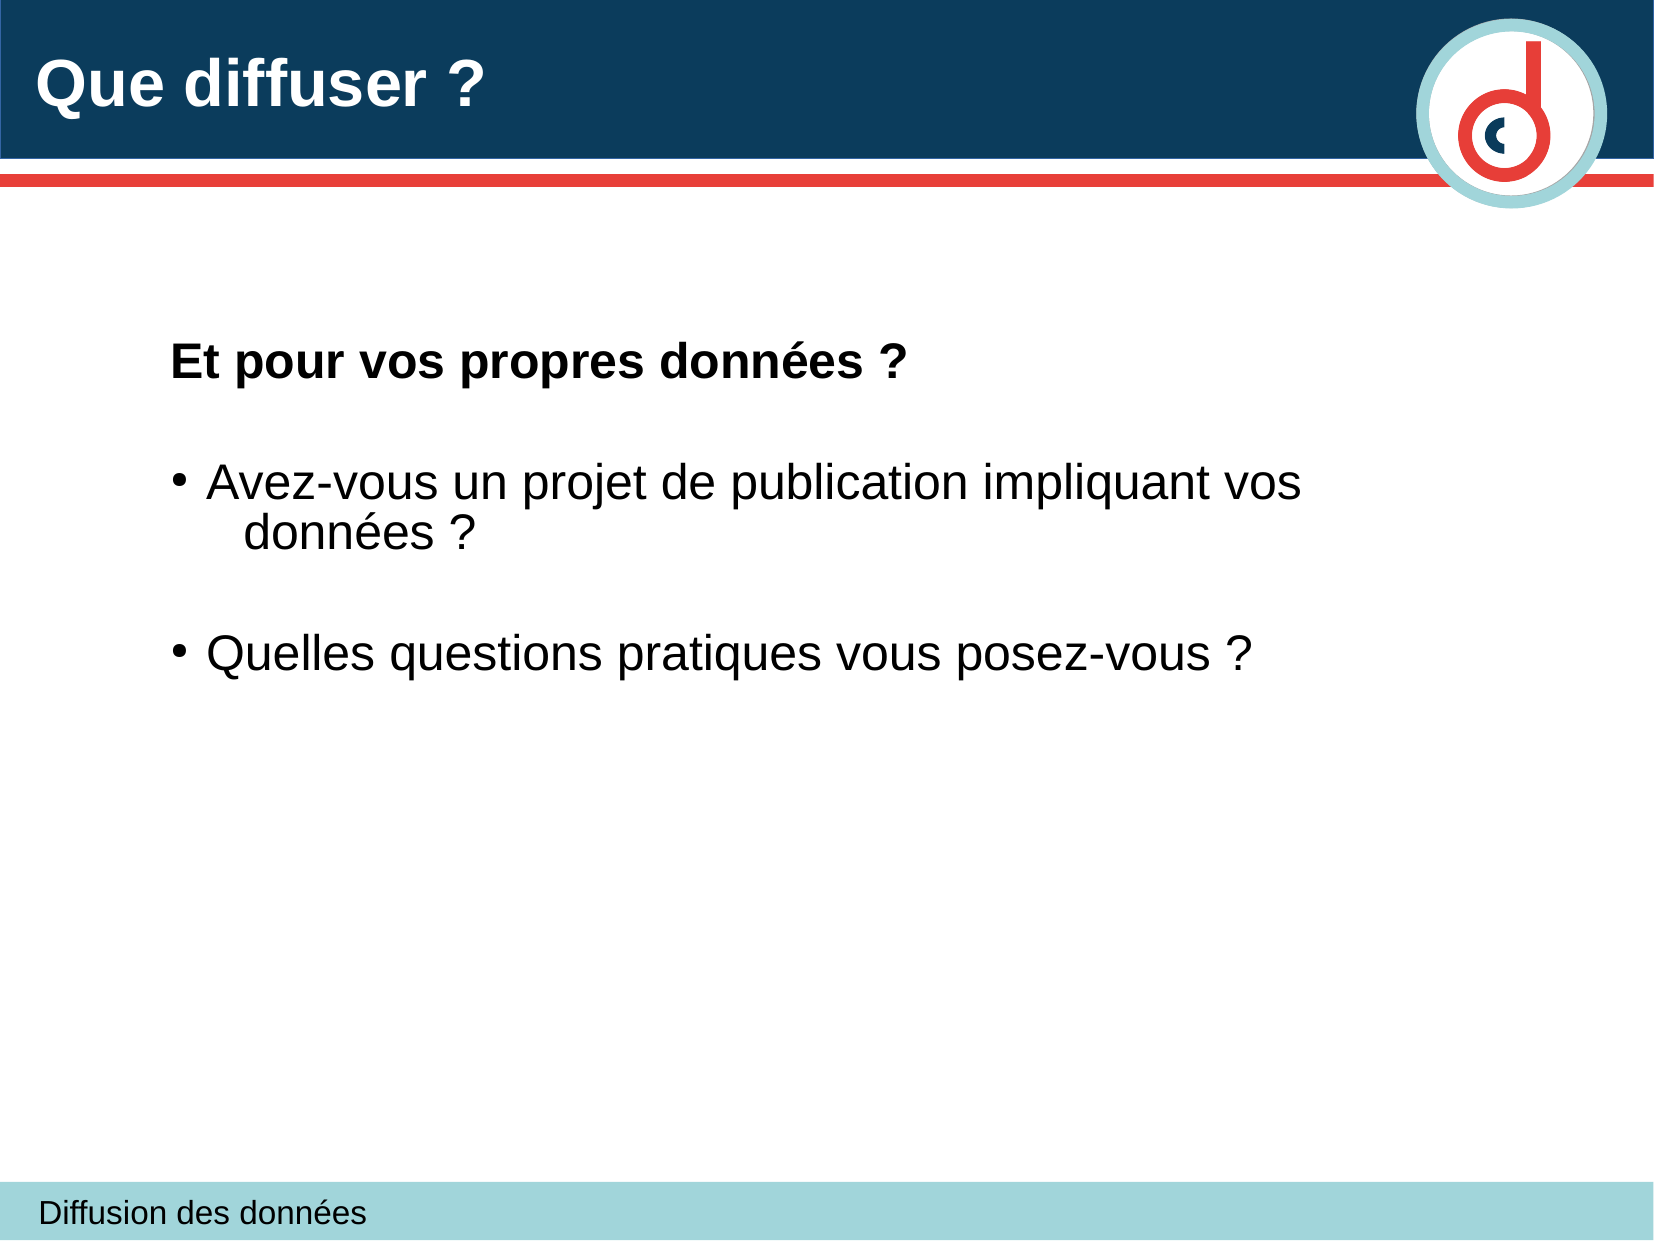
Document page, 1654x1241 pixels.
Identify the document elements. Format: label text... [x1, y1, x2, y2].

text_box Diffusion des données [23, 1187, 621, 1241]
text_box Et pour vos propres données ? Avez-vous un projet de publication impliquant vos données ? Quelles questions pratiques vous posez-vous ? [45, 330, 1536, 1034]
title Que diffuser ? [35, 11, 1430, 159]
